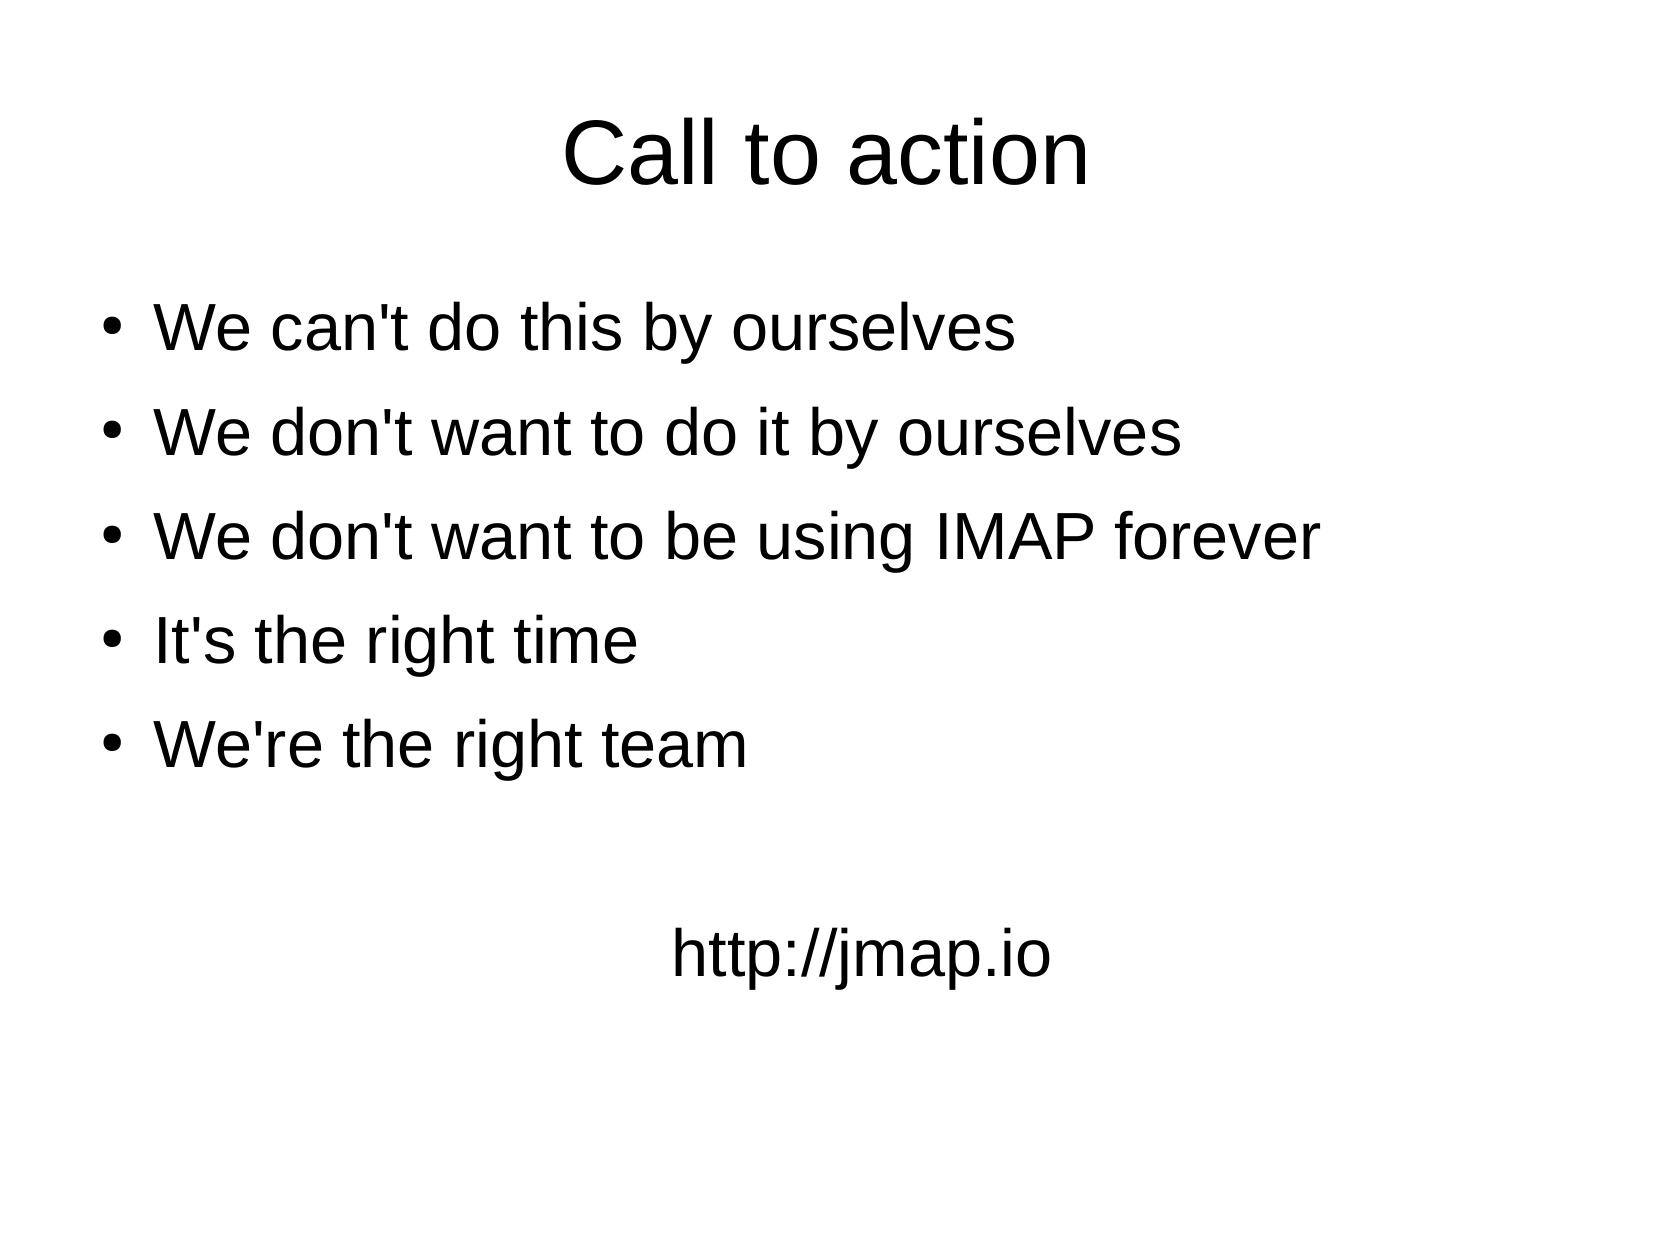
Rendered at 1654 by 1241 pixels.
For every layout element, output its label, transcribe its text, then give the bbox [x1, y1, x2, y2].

title Call to action [82, 49, 1571, 257]
list We can't do this by ourselves We don't want to do it by ourselves We don't want to be using IMAP forever It's the right time We're the right team http://jmap.io [82, 290, 1571, 1010]
